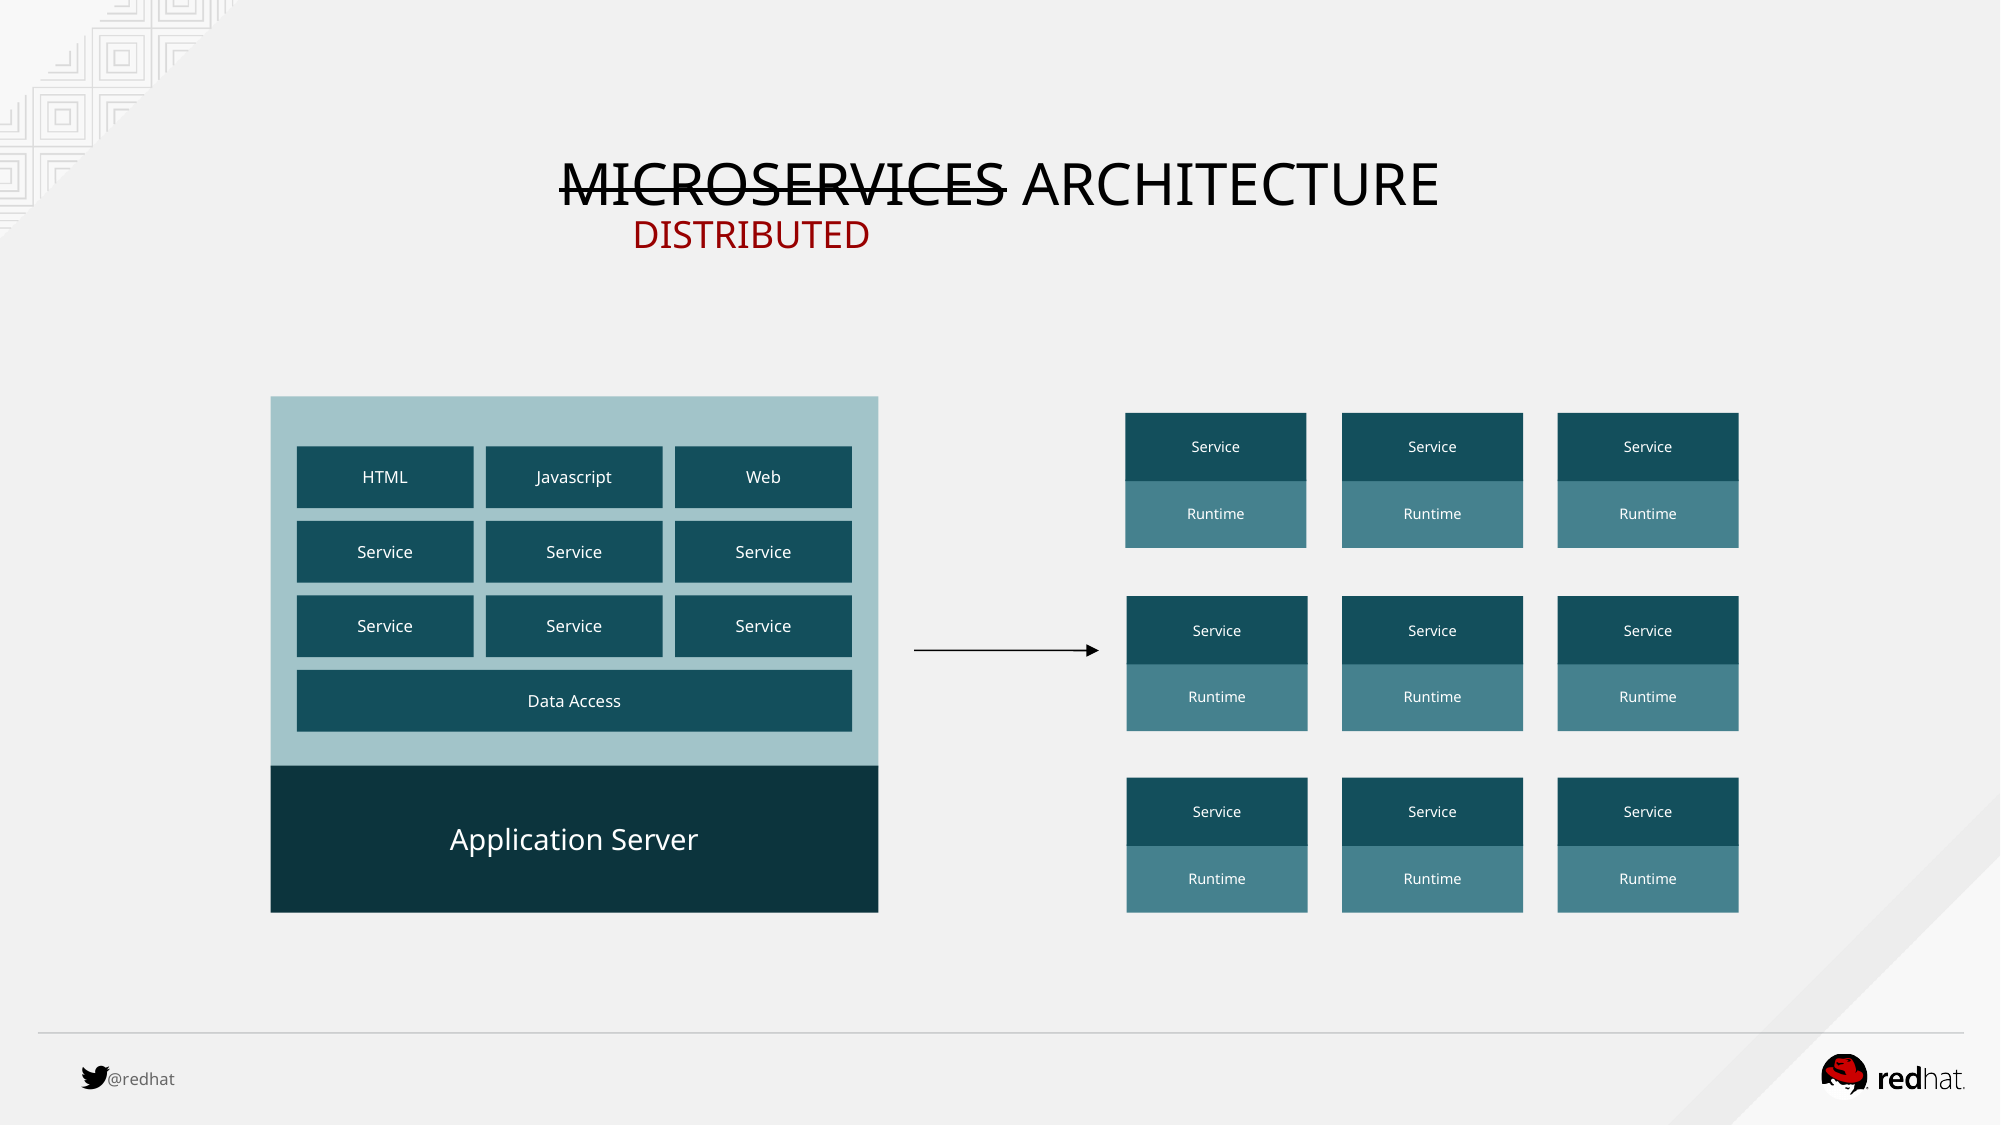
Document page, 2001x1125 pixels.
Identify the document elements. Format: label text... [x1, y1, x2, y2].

text_box Service [1125, 412, 1307, 482]
text_box Service [485, 595, 663, 658]
text_box Service [1126, 596, 1308, 665]
text_box Runtime [1342, 665, 1524, 732]
text_box Runtime [1126, 665, 1308, 732]
text_box Service [485, 520, 663, 583]
text_box Service [296, 595, 474, 658]
text_box Service [1342, 777, 1524, 846]
text_box Runtime [1557, 482, 1739, 548]
text_box HTML [296, 446, 474, 509]
text_box Runtime [1557, 665, 1739, 732]
text_box Runtime [1342, 846, 1524, 913]
text_box Web [675, 446, 852, 509]
text_box Service [1126, 777, 1308, 846]
text_box DISTRIBUTED [437, 195, 1066, 265]
text_box Runtime [1126, 846, 1308, 913]
text_box Application Server [270, 765, 879, 913]
text_box Runtime [1125, 482, 1307, 548]
text_box Service [1557, 596, 1739, 665]
text_box Runtime [1342, 482, 1524, 548]
text_box Service [1342, 596, 1524, 665]
text_box Service [1557, 777, 1739, 846]
text_box Service [675, 595, 852, 658]
text_box Runtime [1557, 846, 1739, 913]
text_box Javascript [485, 446, 663, 509]
text_box [270, 396, 879, 765]
title MICROSERVICES ARCHITECTURE [180, 0, 1820, 233]
text_box Data Access [296, 669, 853, 732]
text_box Service [1342, 412, 1524, 482]
picture [0, 0, 2001, 1125]
text_box Service [675, 520, 852, 583]
text_box Service [1557, 412, 1739, 482]
text_box Service [296, 520, 474, 583]
